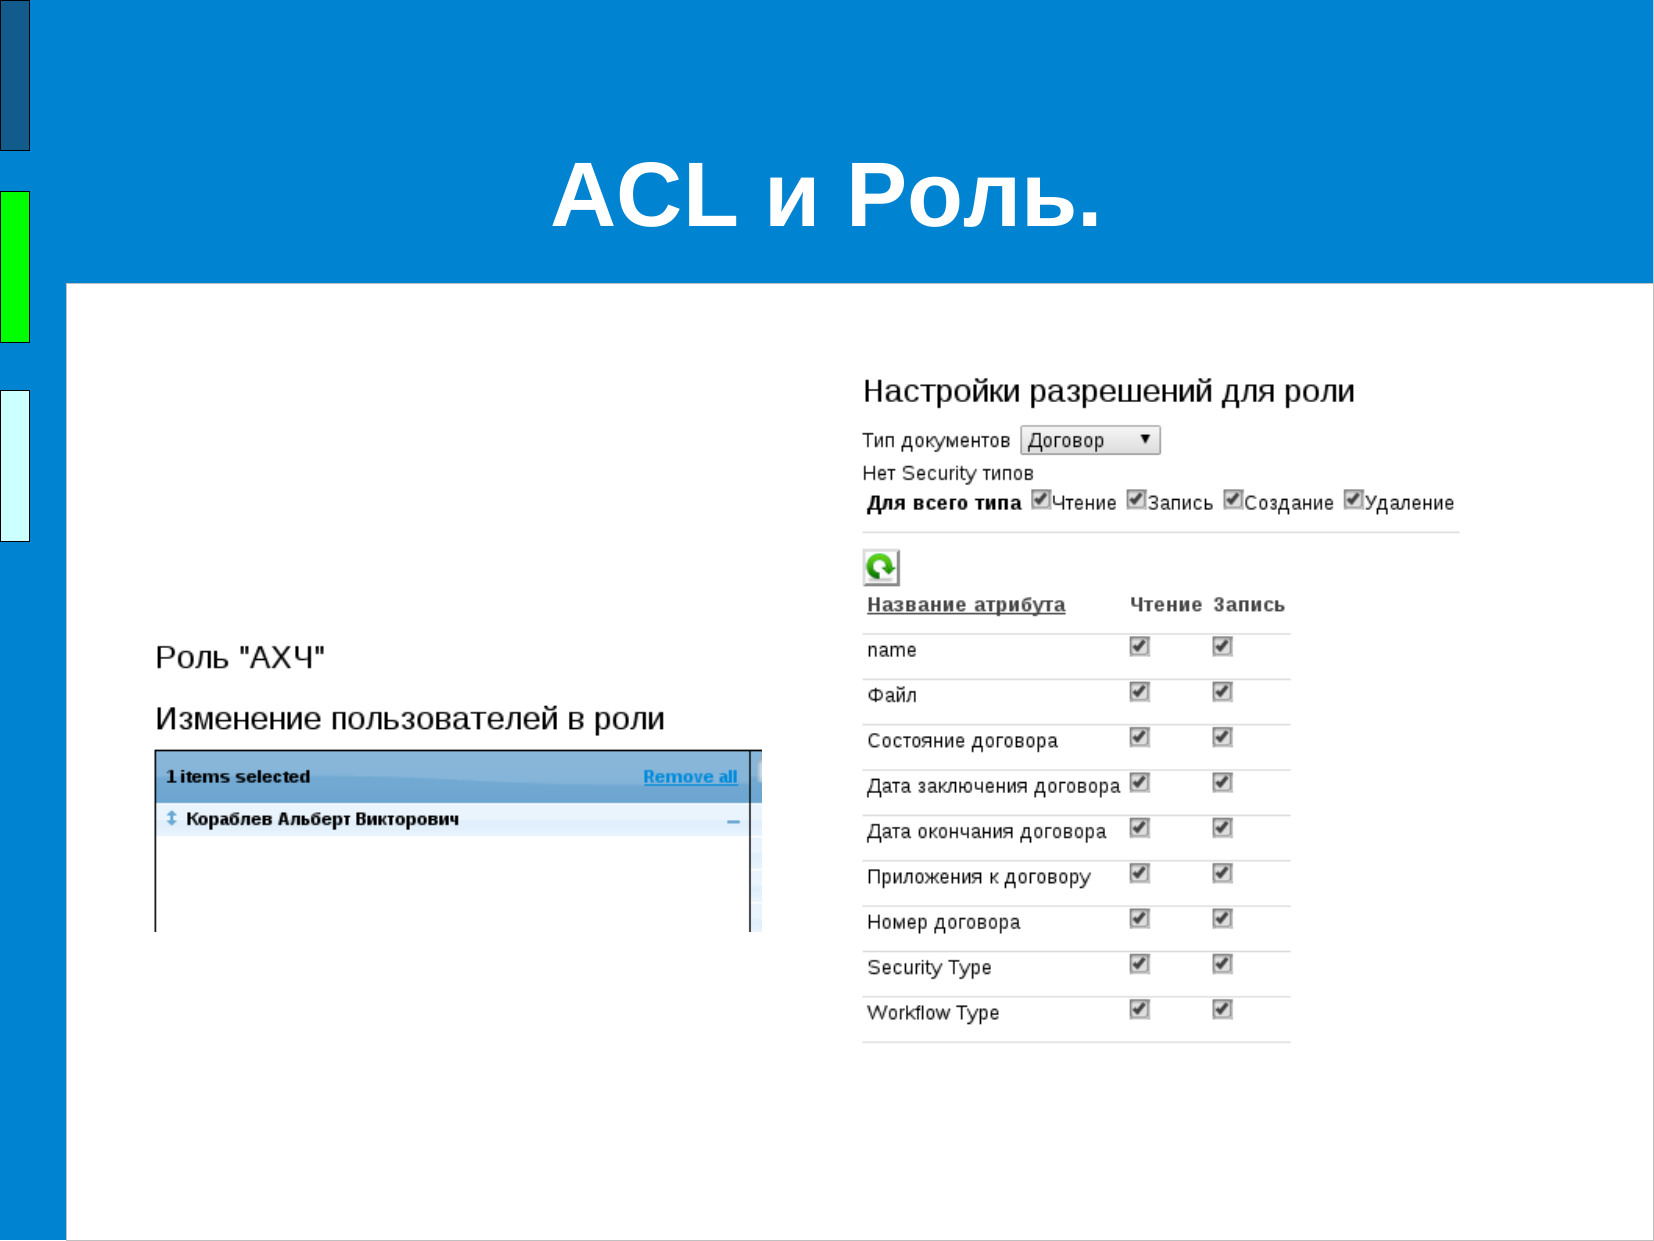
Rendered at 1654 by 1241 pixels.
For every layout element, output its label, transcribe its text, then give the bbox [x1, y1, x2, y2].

picture [147, 637, 762, 932]
picture [844, 377, 1477, 1098]
title ACL и Роль. [121, 98, 1534, 291]
subtitle [128, 346, 818, 1149]
